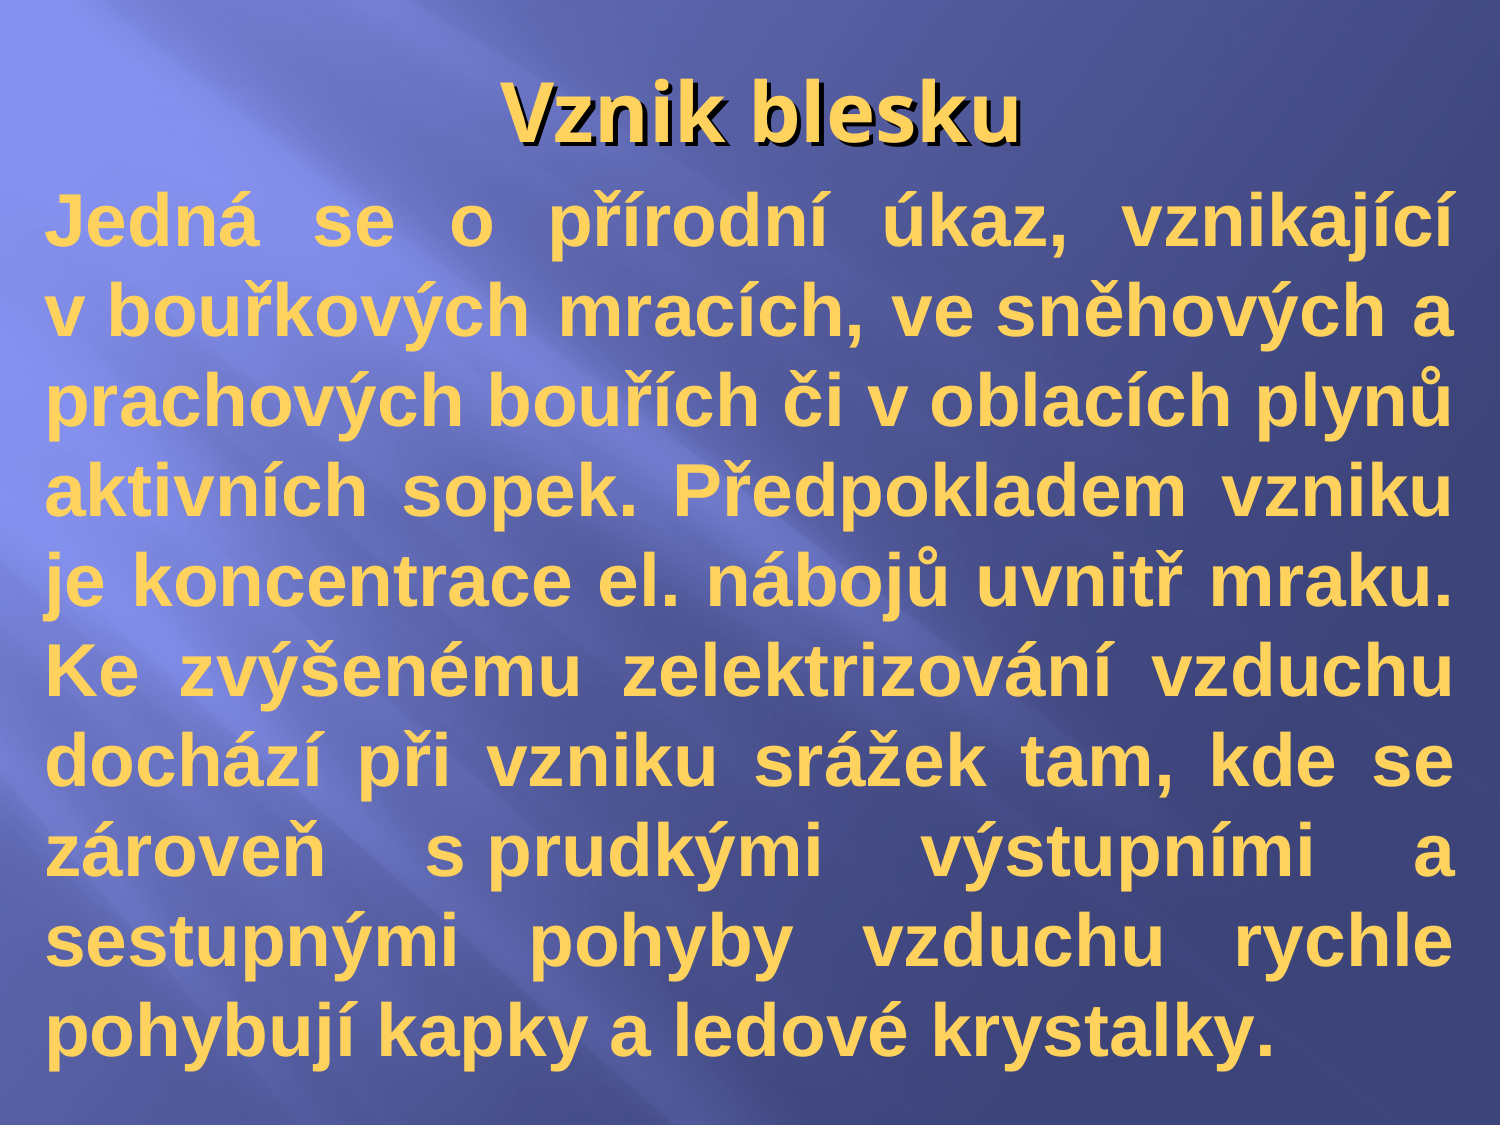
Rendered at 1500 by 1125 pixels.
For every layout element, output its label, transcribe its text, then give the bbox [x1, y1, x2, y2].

text_box Jedná se o přírodní úkaz, vznikající v bouřkových mracích, ve sněhových a prachových bouřích či v oblacích plynů aktivních sopek. Předpokladem vzniku je koncentrace el. nábojů uvnitř mraku. Ke zvýšenému zelektrizování vzduchu dochází při vzniku srážek tam, kde se zároveň s prudkými výstupními a sestupnými pohyby vzduchu rychle pohybují kapky a ledové krystalky. [29, 172, 1471, 1071]
title Vznik blesku [64, 45, 1459, 172]
picture [0, 0, 1500, 1125]
